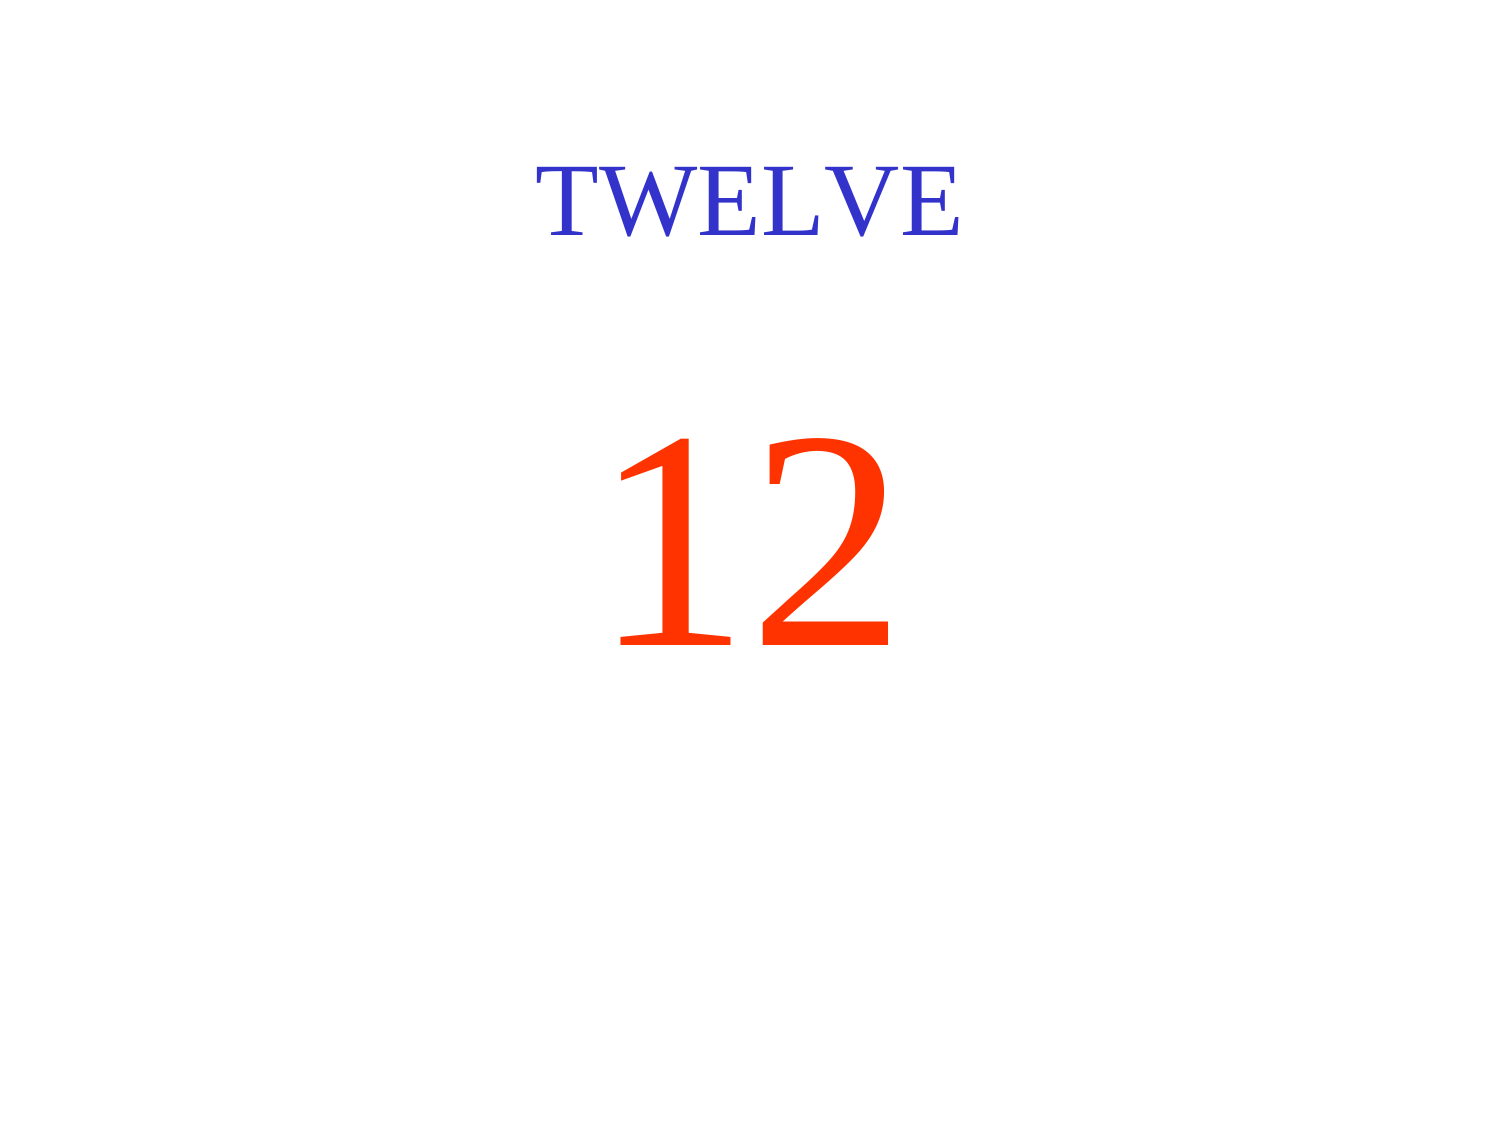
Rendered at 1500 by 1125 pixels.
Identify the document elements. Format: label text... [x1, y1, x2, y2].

list 12 [112, 324, 1388, 1000]
title TWELVE [112, 99, 1388, 288]
